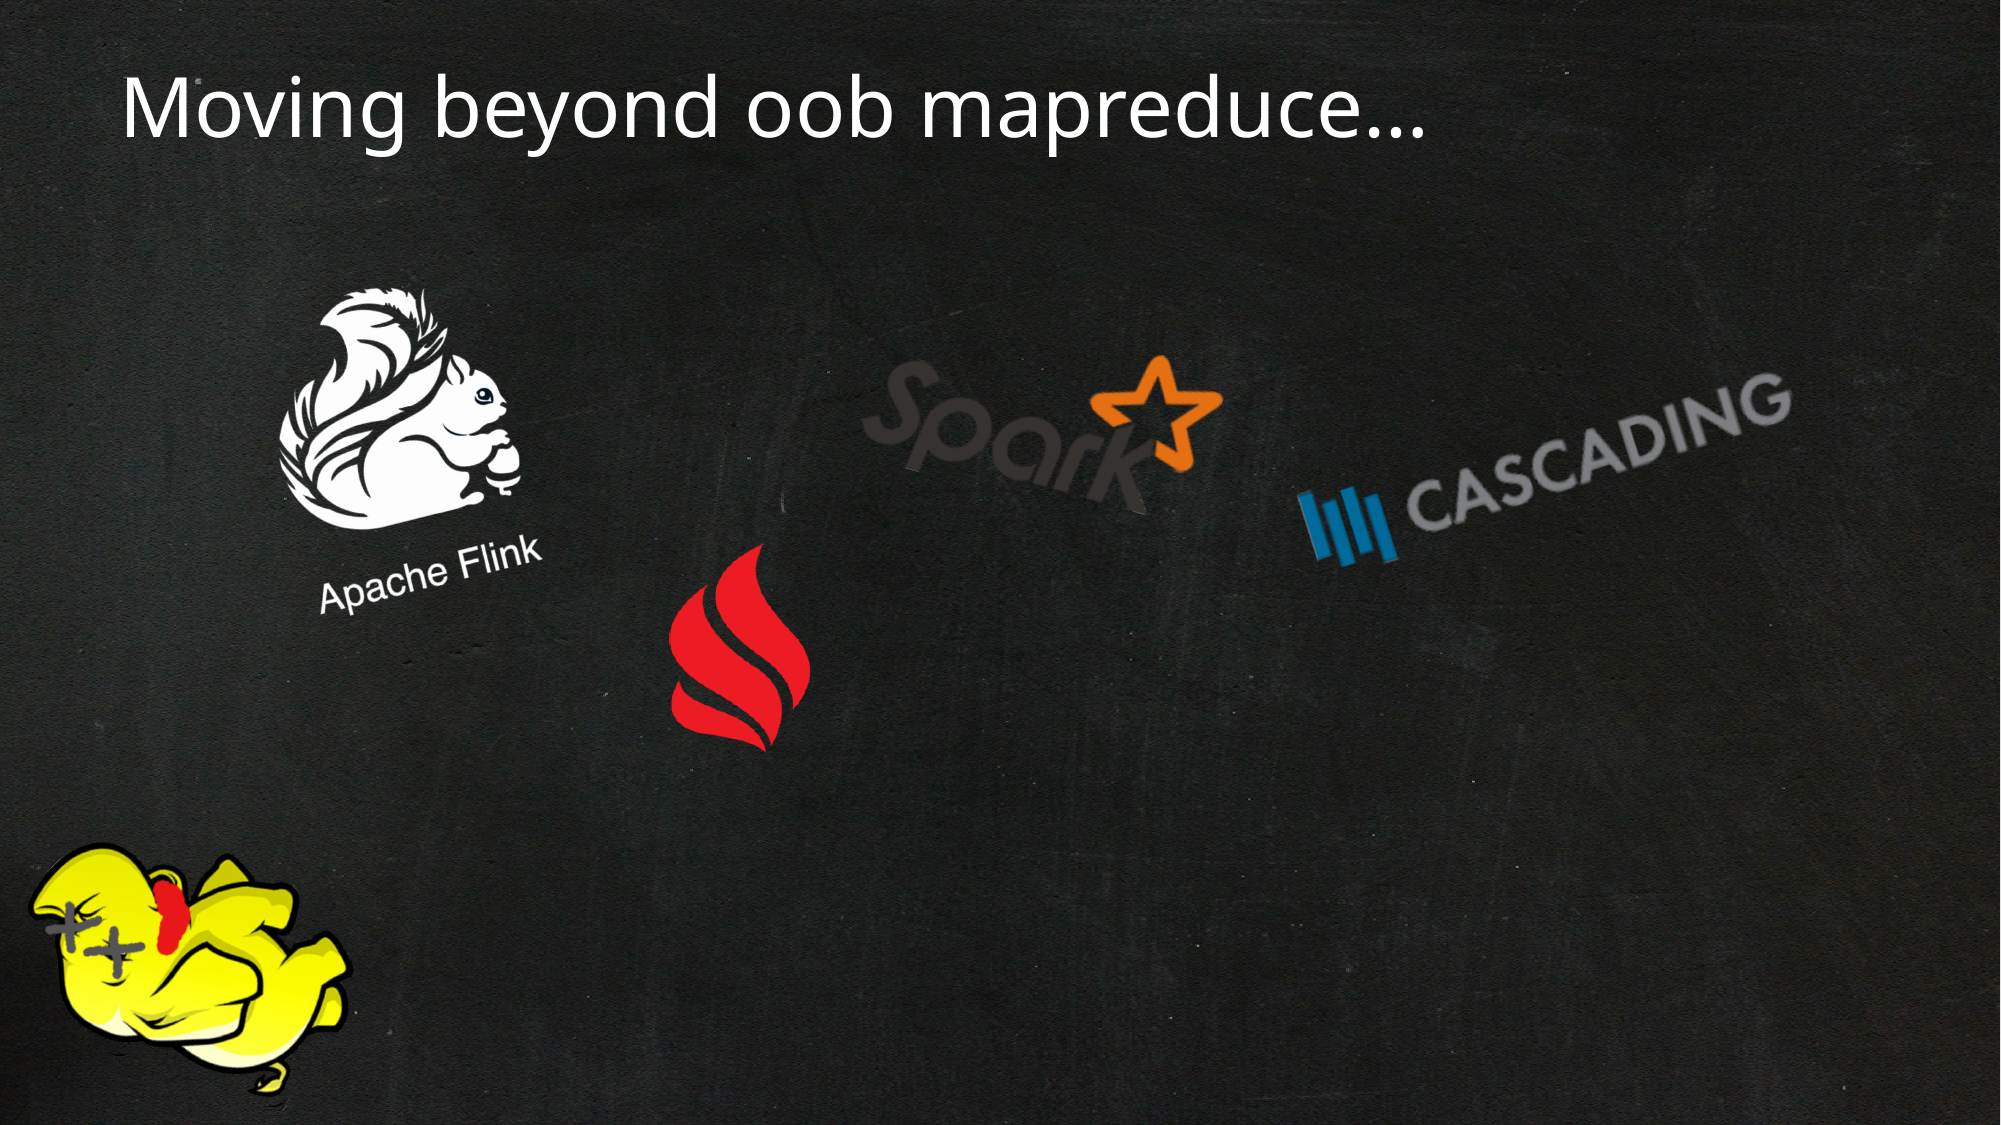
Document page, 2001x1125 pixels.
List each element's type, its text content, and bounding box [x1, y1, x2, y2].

title Moving beyond oob mapreduce… [104, 2, 1830, 220]
picture [852, 282, 1230, 545]
picture [1290, 336, 1806, 586]
picture [632, 544, 844, 756]
picture [0, 755, 400, 1125]
picture [201, 239, 594, 635]
